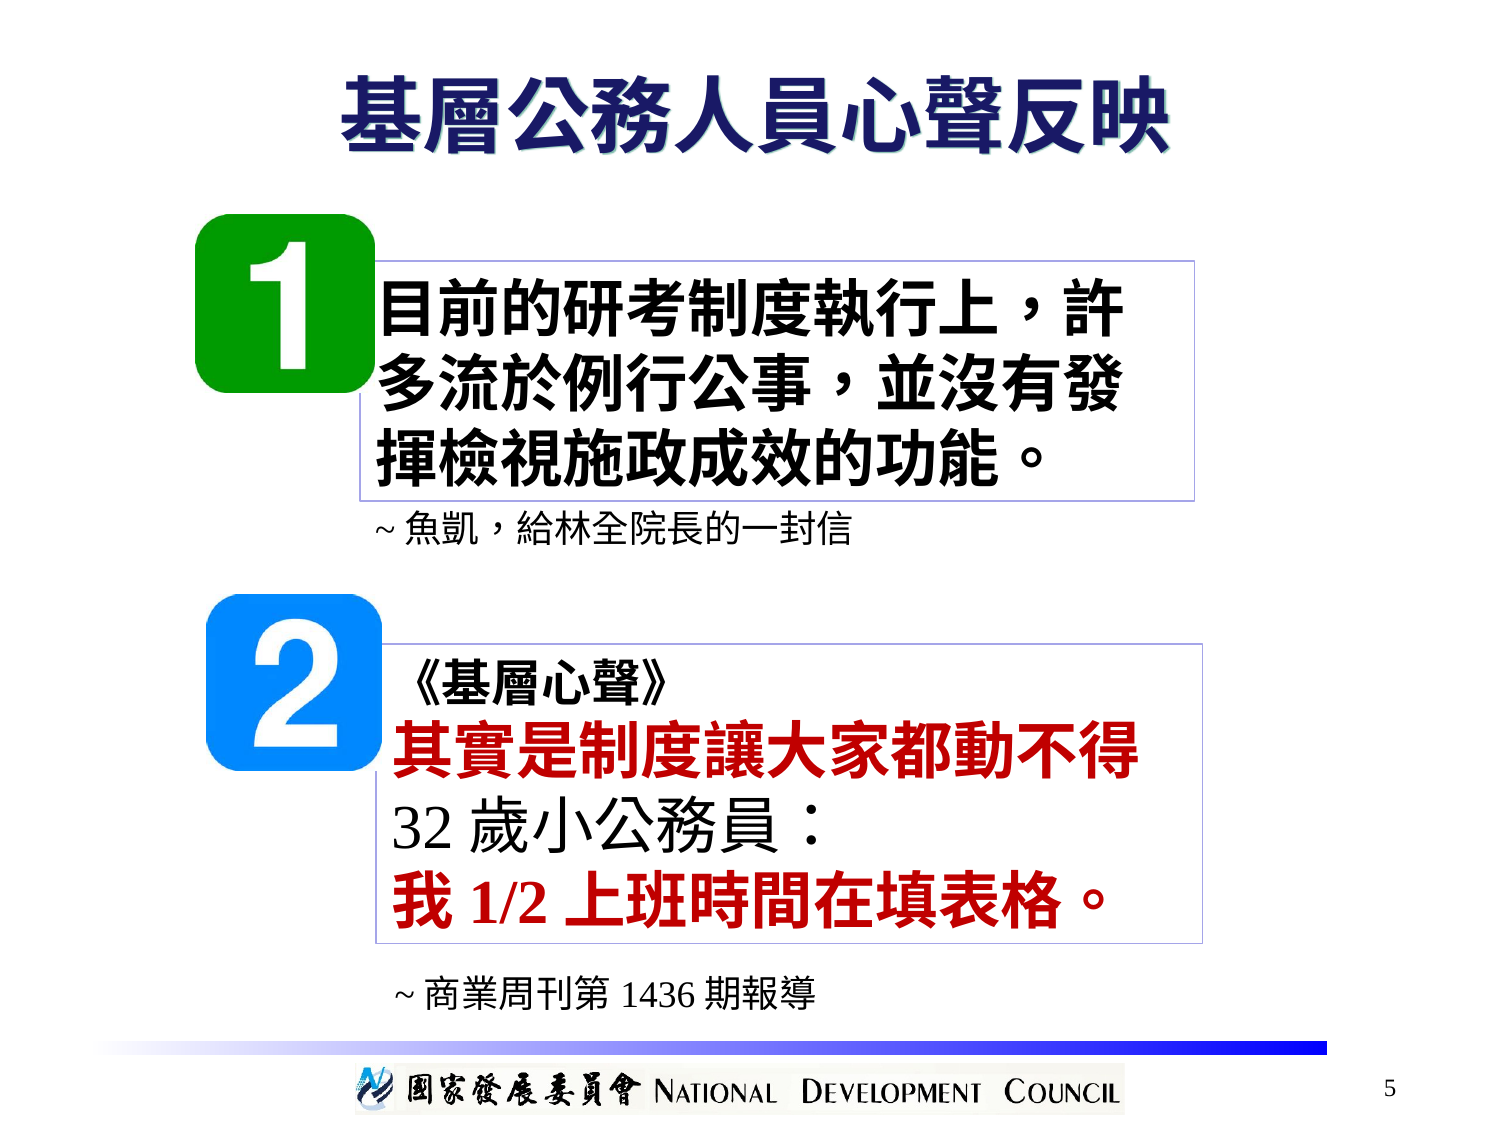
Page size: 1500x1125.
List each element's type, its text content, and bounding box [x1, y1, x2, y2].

picture [195, 214, 375, 393]
text_box 目前的研考制度執行上，許多流於例行公事，並沒有發揮檢視施政成效的功能。 [360, 261, 1195, 501]
text_box 《基層心聲》 其實是制度讓大家都動不得 32歲小公務員： 我1/2上班時間在填表格。 [376, 644, 1202, 944]
text_box 基層公務人員心聲反映 [324, 55, 1294, 172]
text_box [1368, 1063, 1485, 1100]
text_box ~商業周刊第1436期報導 [380, 962, 832, 1023]
text_box ~魚凱，給林全院長的一封信 [360, 498, 870, 558]
picture [206, 595, 382, 771]
